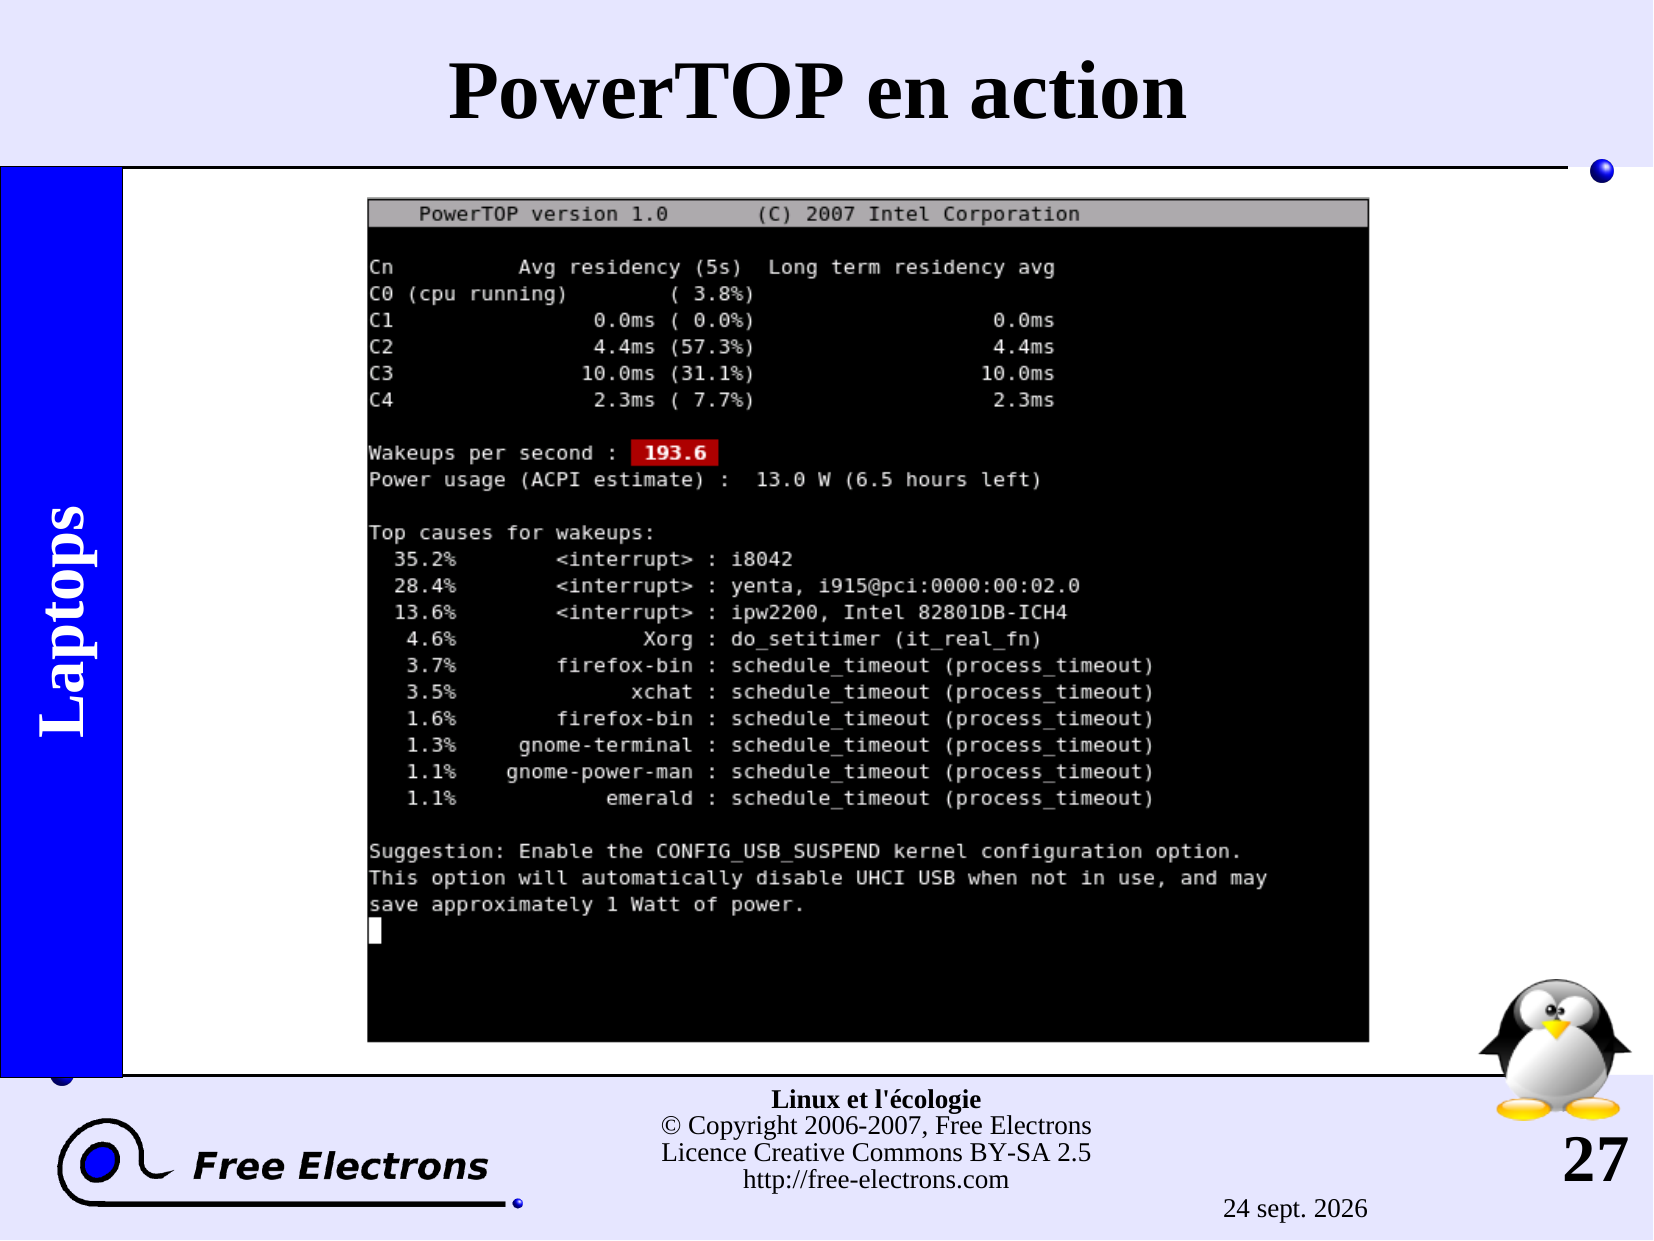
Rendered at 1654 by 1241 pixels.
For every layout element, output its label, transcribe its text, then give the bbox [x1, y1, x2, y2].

picture [1476, 979, 1634, 1121]
text_box Laptops [0, 166, 123, 1078]
picture [50, 1107, 527, 1216]
title PowerTOP en action [33, 29, 1604, 153]
picture [366, 196, 1371, 1044]
